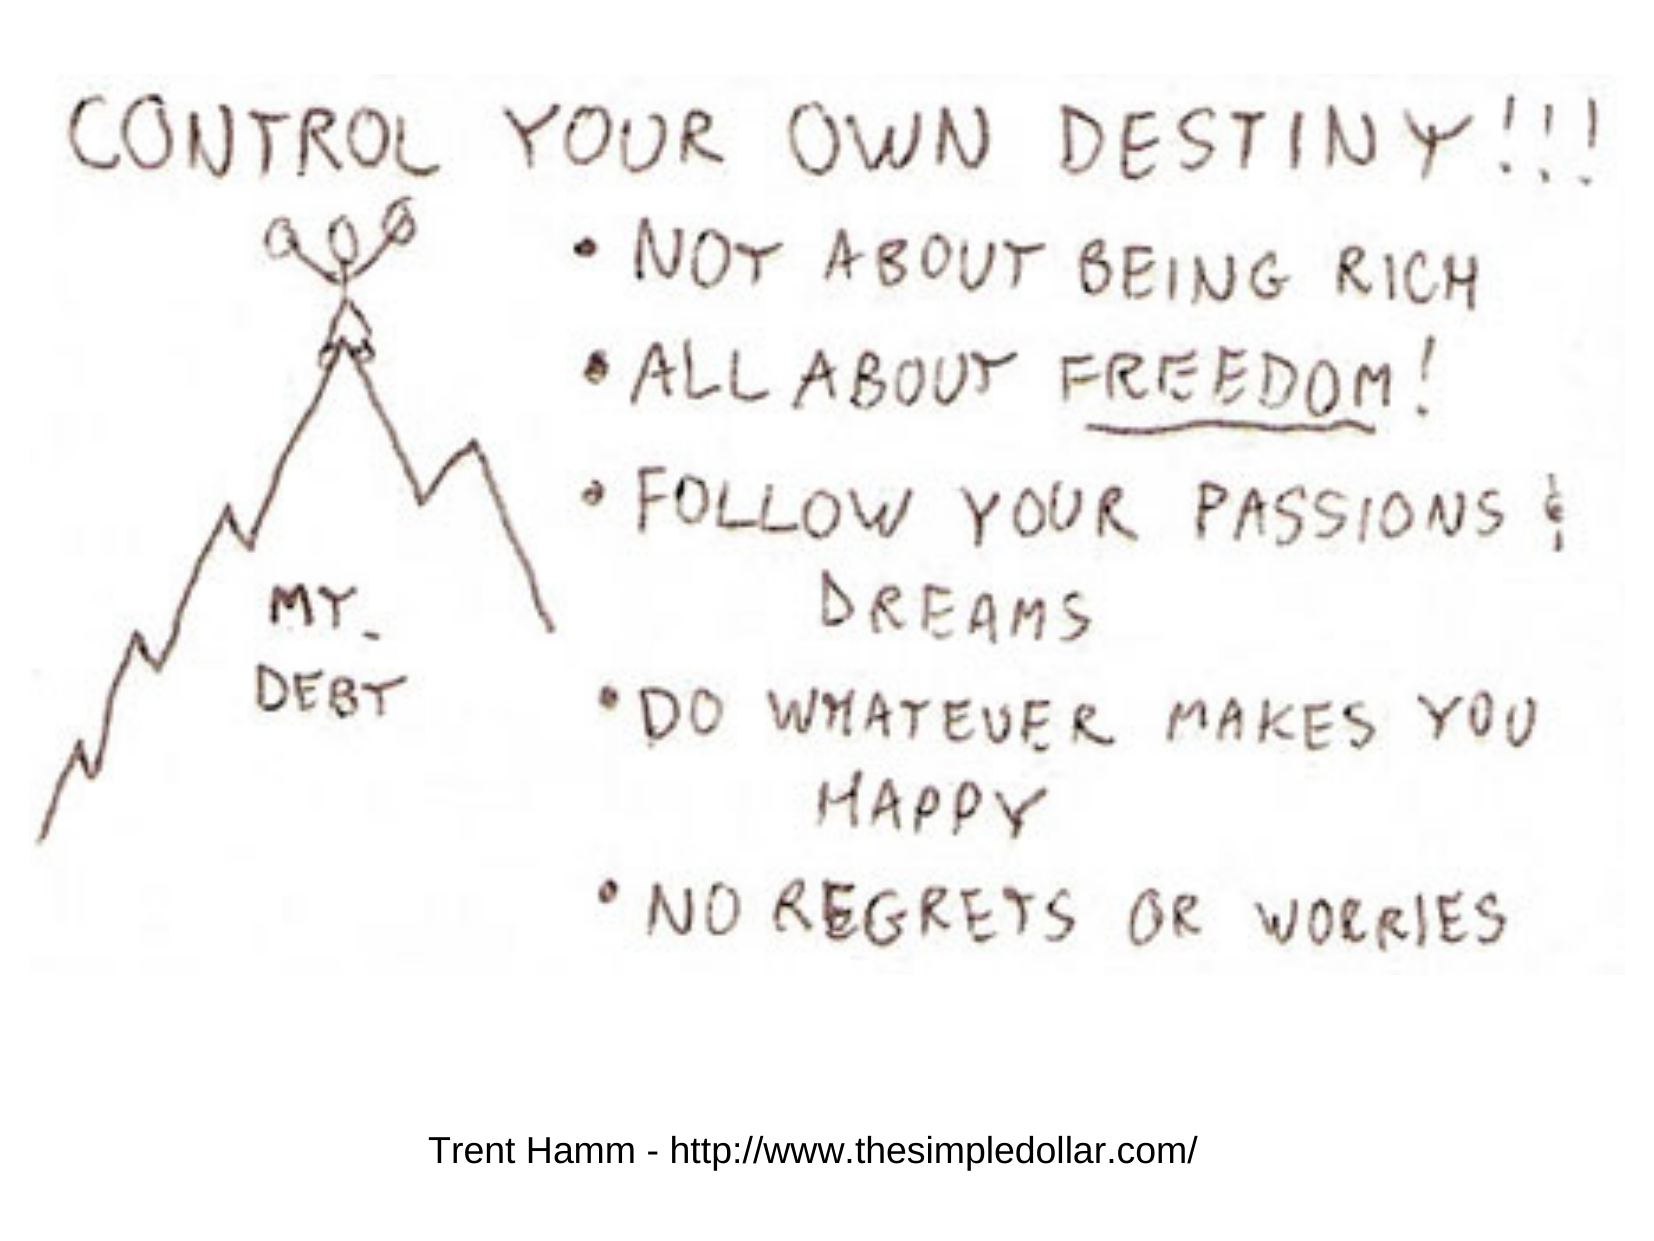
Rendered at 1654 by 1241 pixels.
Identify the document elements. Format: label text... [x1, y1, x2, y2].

picture [29, 74, 1625, 975]
text_box Trent Hamm - http://www.thesimpledollar.com/ [413, 1122, 1214, 1179]
